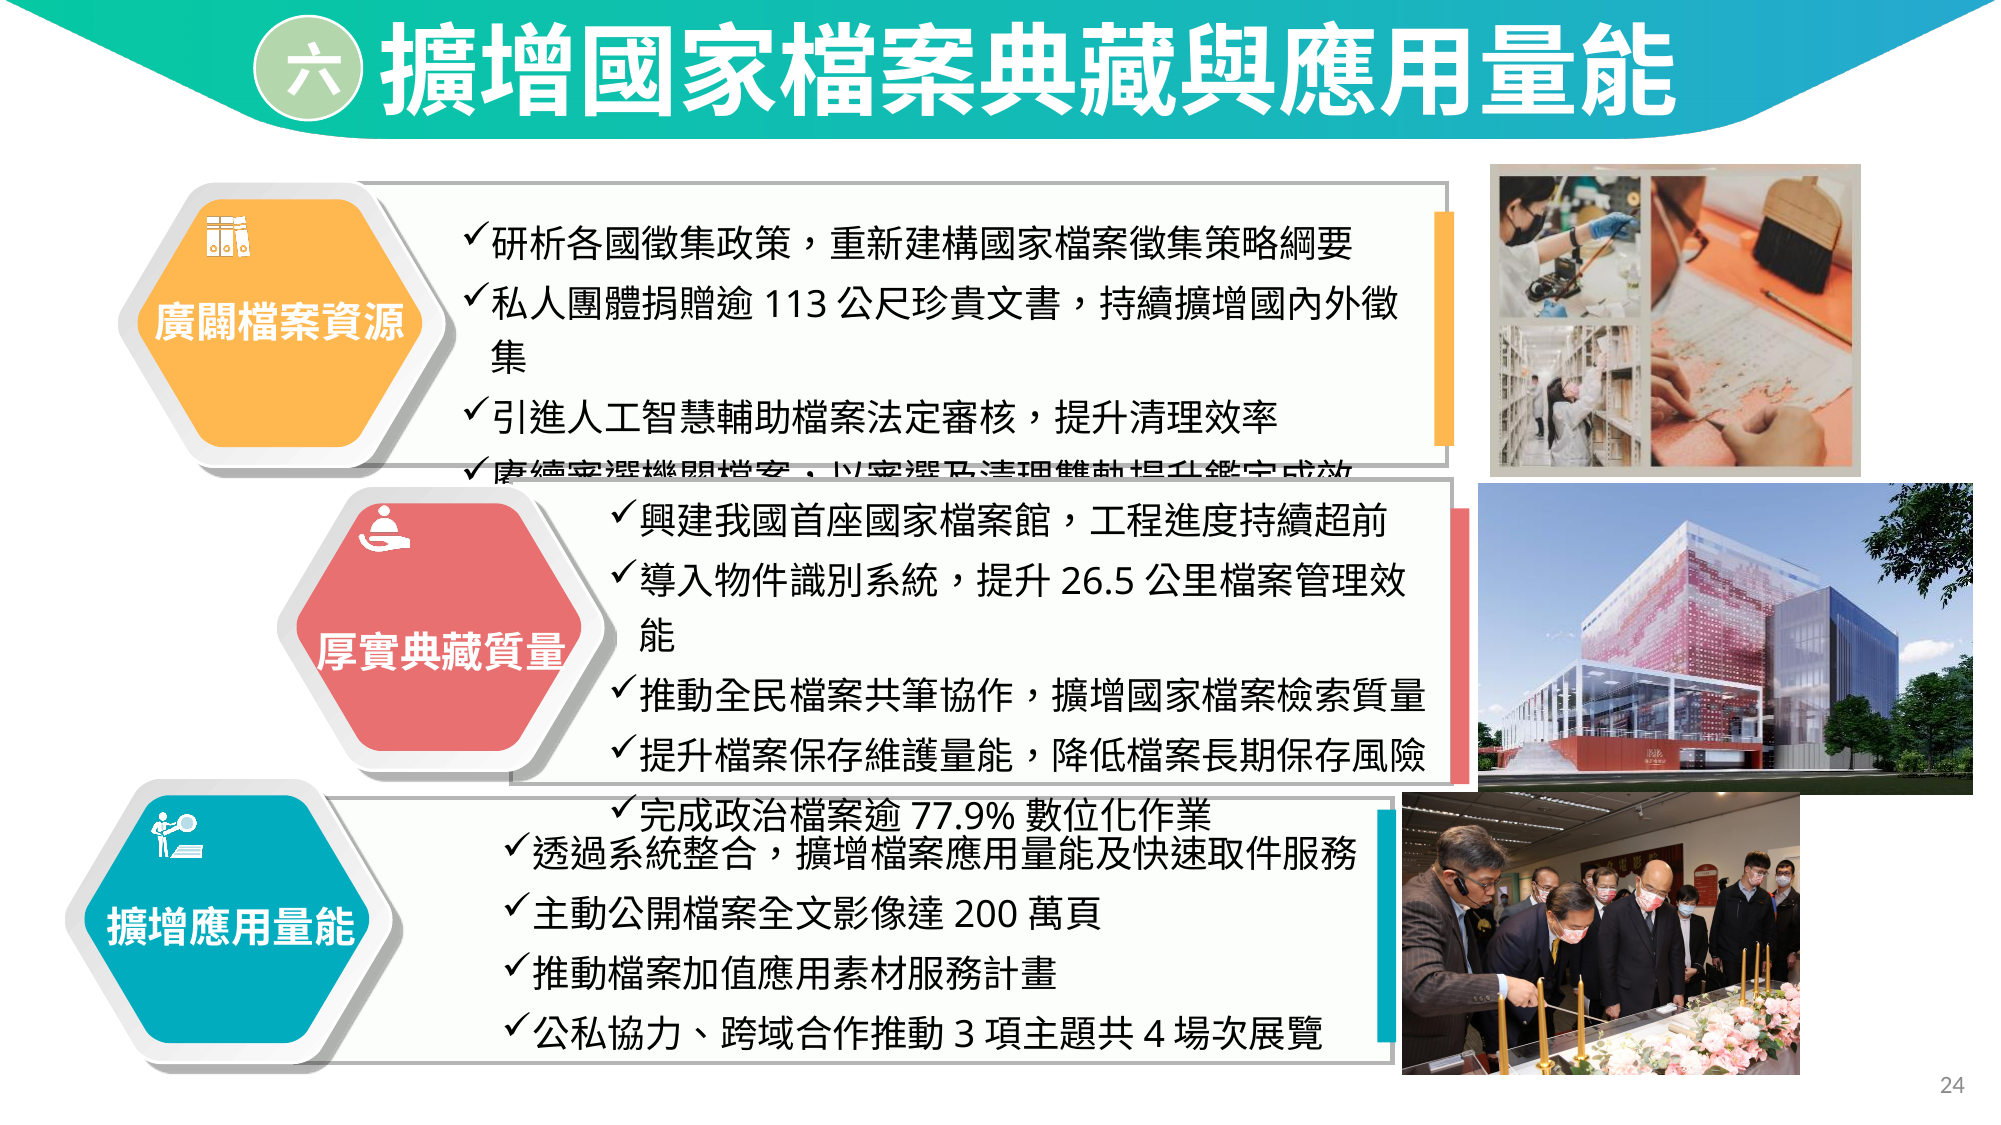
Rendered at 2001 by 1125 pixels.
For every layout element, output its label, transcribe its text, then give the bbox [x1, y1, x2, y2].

text_box 厚實典藏質量 [296, 618, 588, 684]
picture [1402, 483, 1973, 1075]
picture [358, 505, 410, 552]
slide_number <編號> [1530, 1053, 1981, 1113]
text_box 廣闢檔案資源 [139, 287, 422, 353]
text_box 擴增應用量能 [91, 893, 372, 958]
text_box 六 [254, 16, 362, 121]
text_box [275, 479, 1470, 785]
picture [207, 216, 250, 257]
text_box [63, 777, 1397, 1063]
picture [1490, 164, 1861, 477]
text_box [1434, 211, 1455, 446]
text_box [116, 181, 1447, 467]
picture [0, 0, 2000, 139]
text_box 興建我國首座國家檔案館，工程進度持續超前 導入物件識別系統，提升26.5公里檔案管理效能 推動全民檔案共筆協作，擴增國家檔案檢索質量 提升檔案保存維護量能，降低檔案長期保存風險 完成政治檔案逾77.9%數位化作業 [596, 482, 1450, 844]
picture [151, 812, 203, 858]
text_box 透過系統整合，擴增檔案應用量能及快速取件服務 主動公開檔案全文影像達200萬頁 推動檔案加值應用素材服務計畫 公私協力、跨域合作推動3項主題共4場次展覽 [489, 814, 1391, 1062]
text_box 擴增國家檔案典藏與應用量能 [353, 0, 1704, 135]
text_box 研析各國徵集政策，重新建構國家檔案徵集策略綱要 私人團體捐贈逾113公尺珍貴文書，持續擴增國內外徵集 引進人工智慧輔助檔案法定審核，提升清理效率 賡續審選機關檔案，以審選及清理雙軌提升鑑定成效 [449, 204, 1447, 485]
